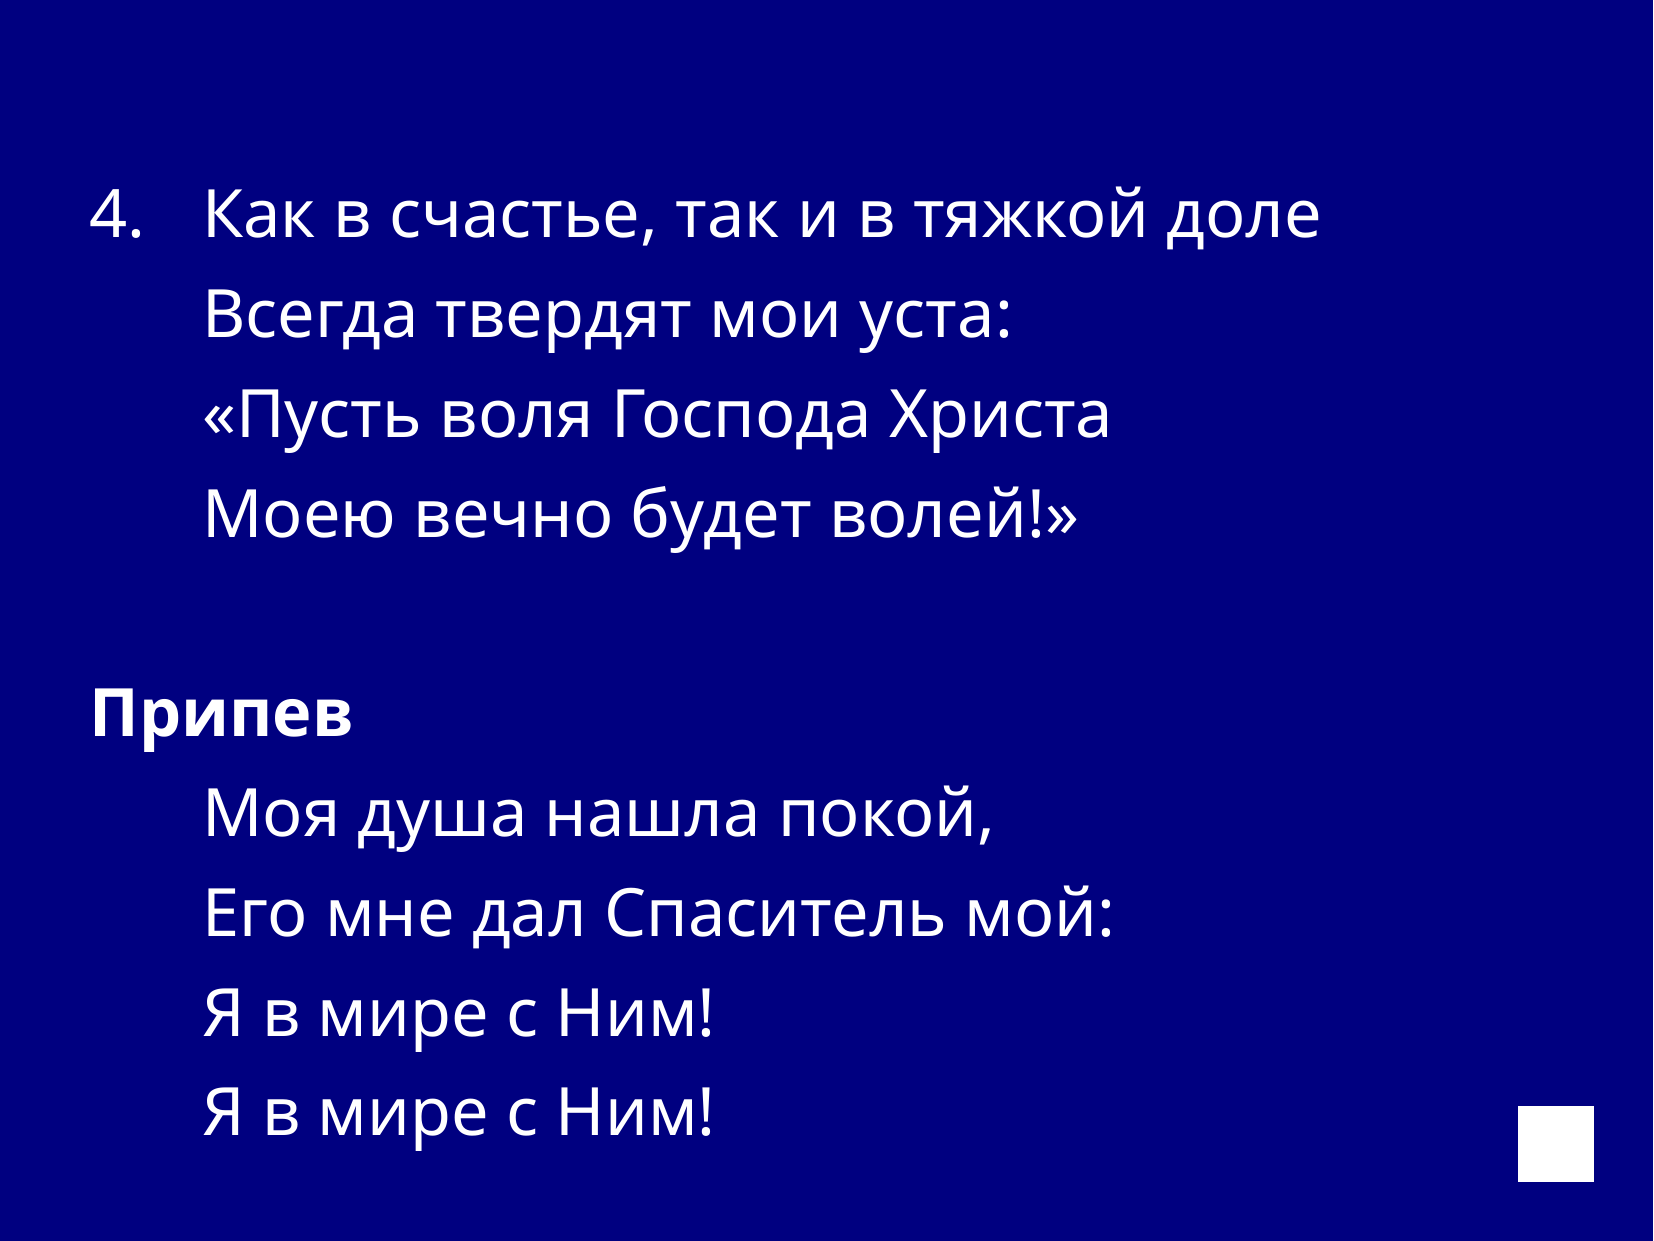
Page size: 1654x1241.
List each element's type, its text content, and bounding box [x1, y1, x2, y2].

text_box 4. Как в счастье, так и в тяжкой доле Всегда твердят мои уста: «Пусть воля Господа Христа Моею вечно будет волей!» Припев Моя душа нашла покой, Его мне дал Спаситель мой: Я в мире с Ним! Я в мире с Ним! [75, 150, 1576, 1163]
text_box [1518, 1106, 1594, 1182]
